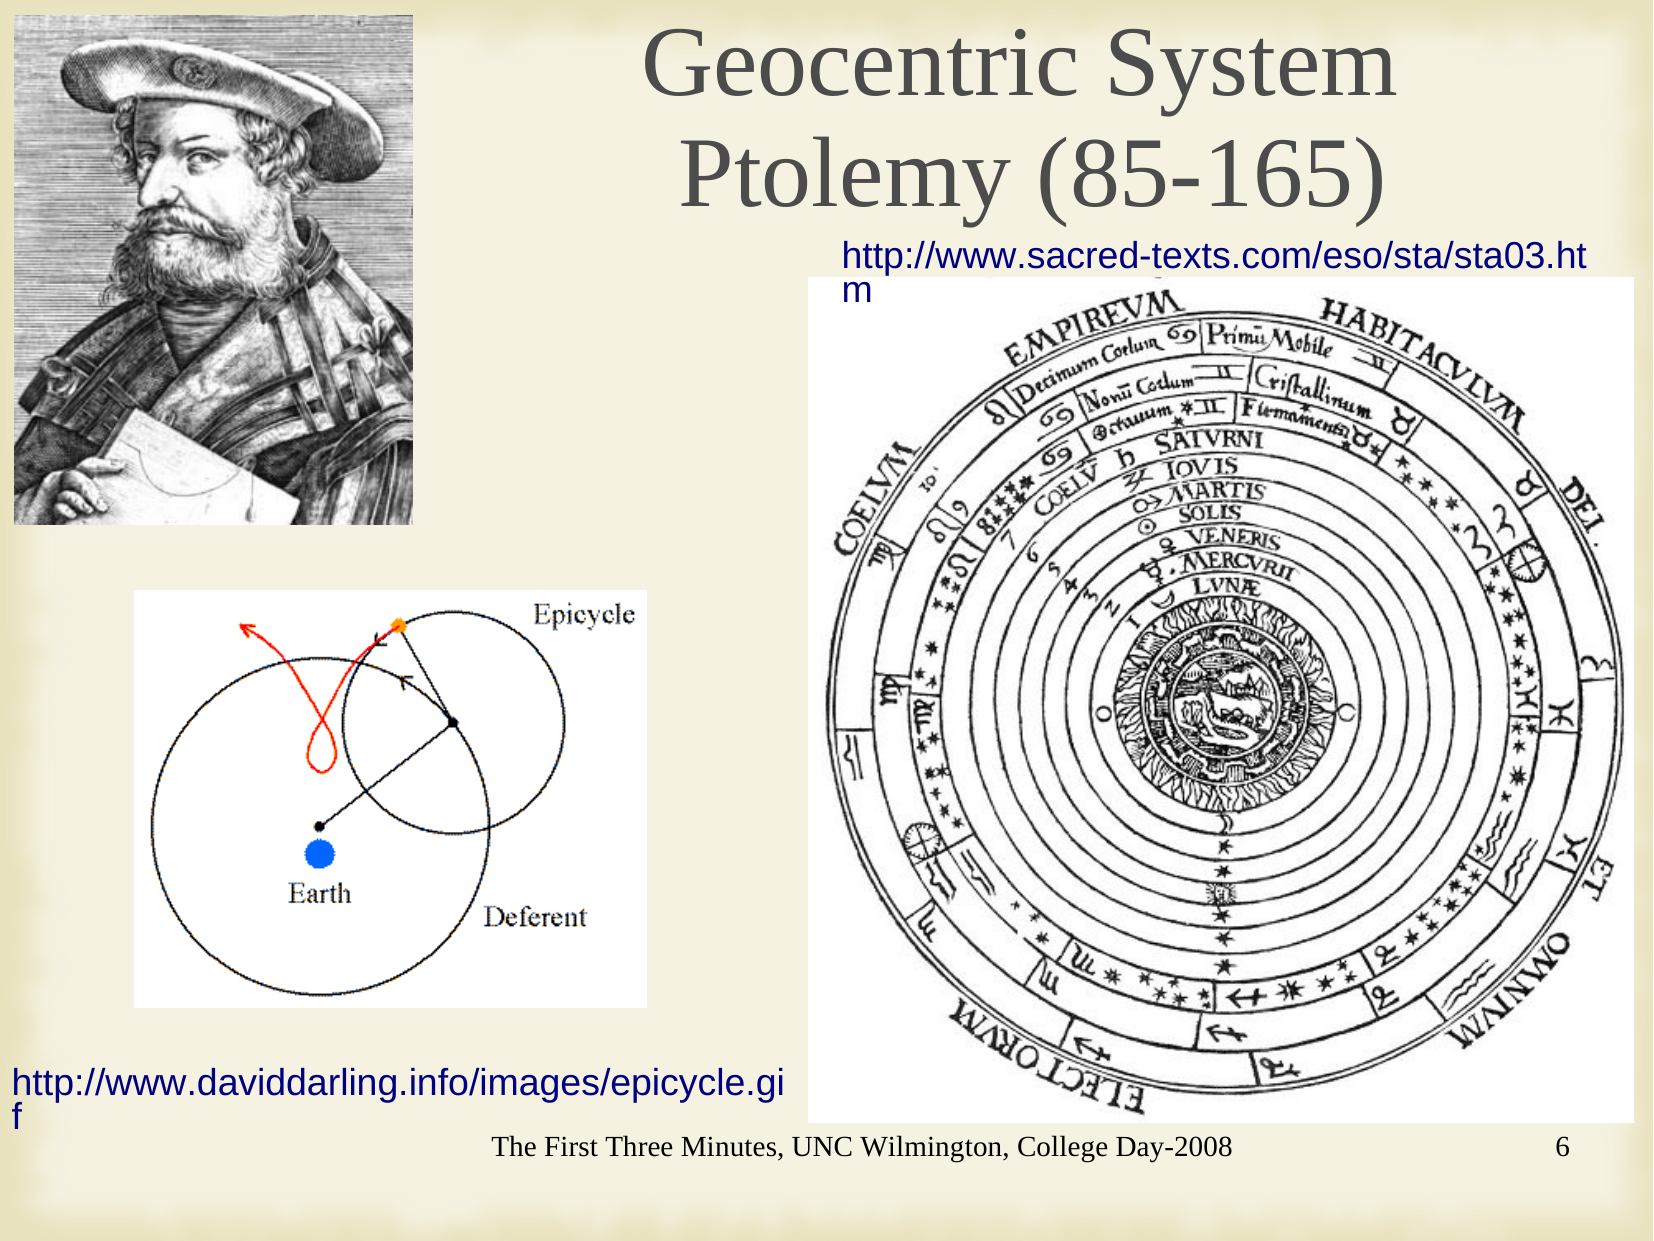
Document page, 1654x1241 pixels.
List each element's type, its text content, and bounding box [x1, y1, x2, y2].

text_box http://www.daviddarling.info/images/epicycle.gif [0, 1054, 808, 1112]
text_box http://www.sacred-texts.com/eso/sta/sta03.htm [826, 227, 1632, 285]
title Geocentric System Ptolemy (85-165) [549, 6, 1517, 229]
picture [0, 0, 1654, 1241]
